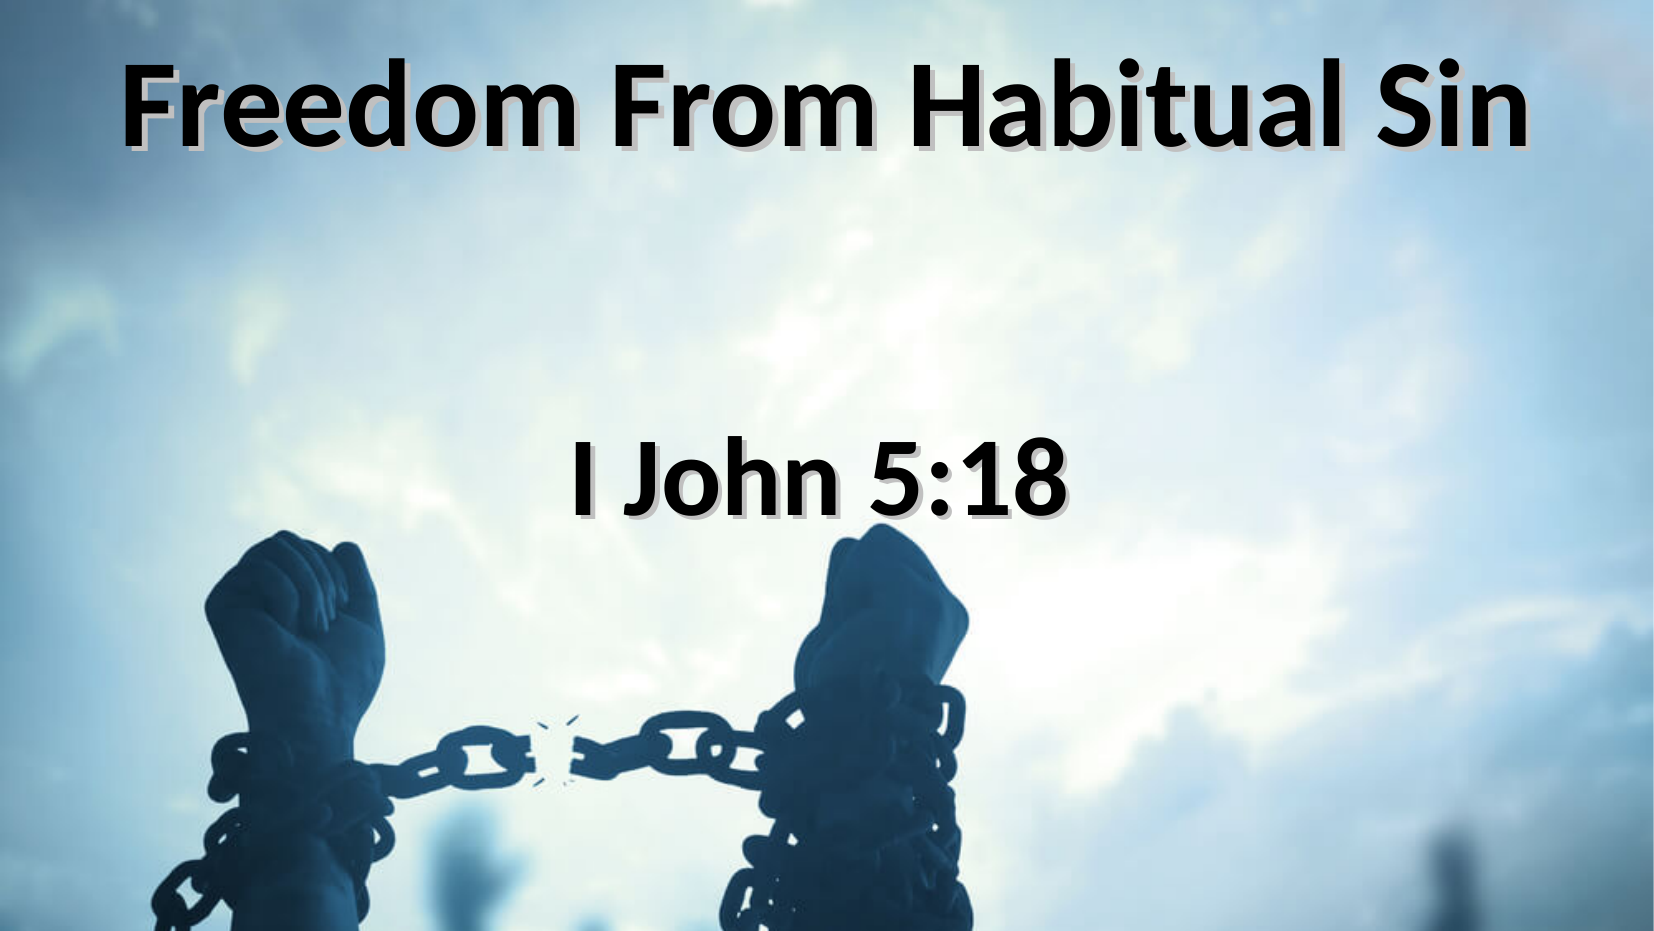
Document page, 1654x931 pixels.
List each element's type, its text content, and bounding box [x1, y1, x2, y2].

picture [0, 0, 1654, 931]
subtitle I John 5:18 [75, 217, 1564, 758]
title Freedom From Habitual Sin [82, 37, 1571, 193]
